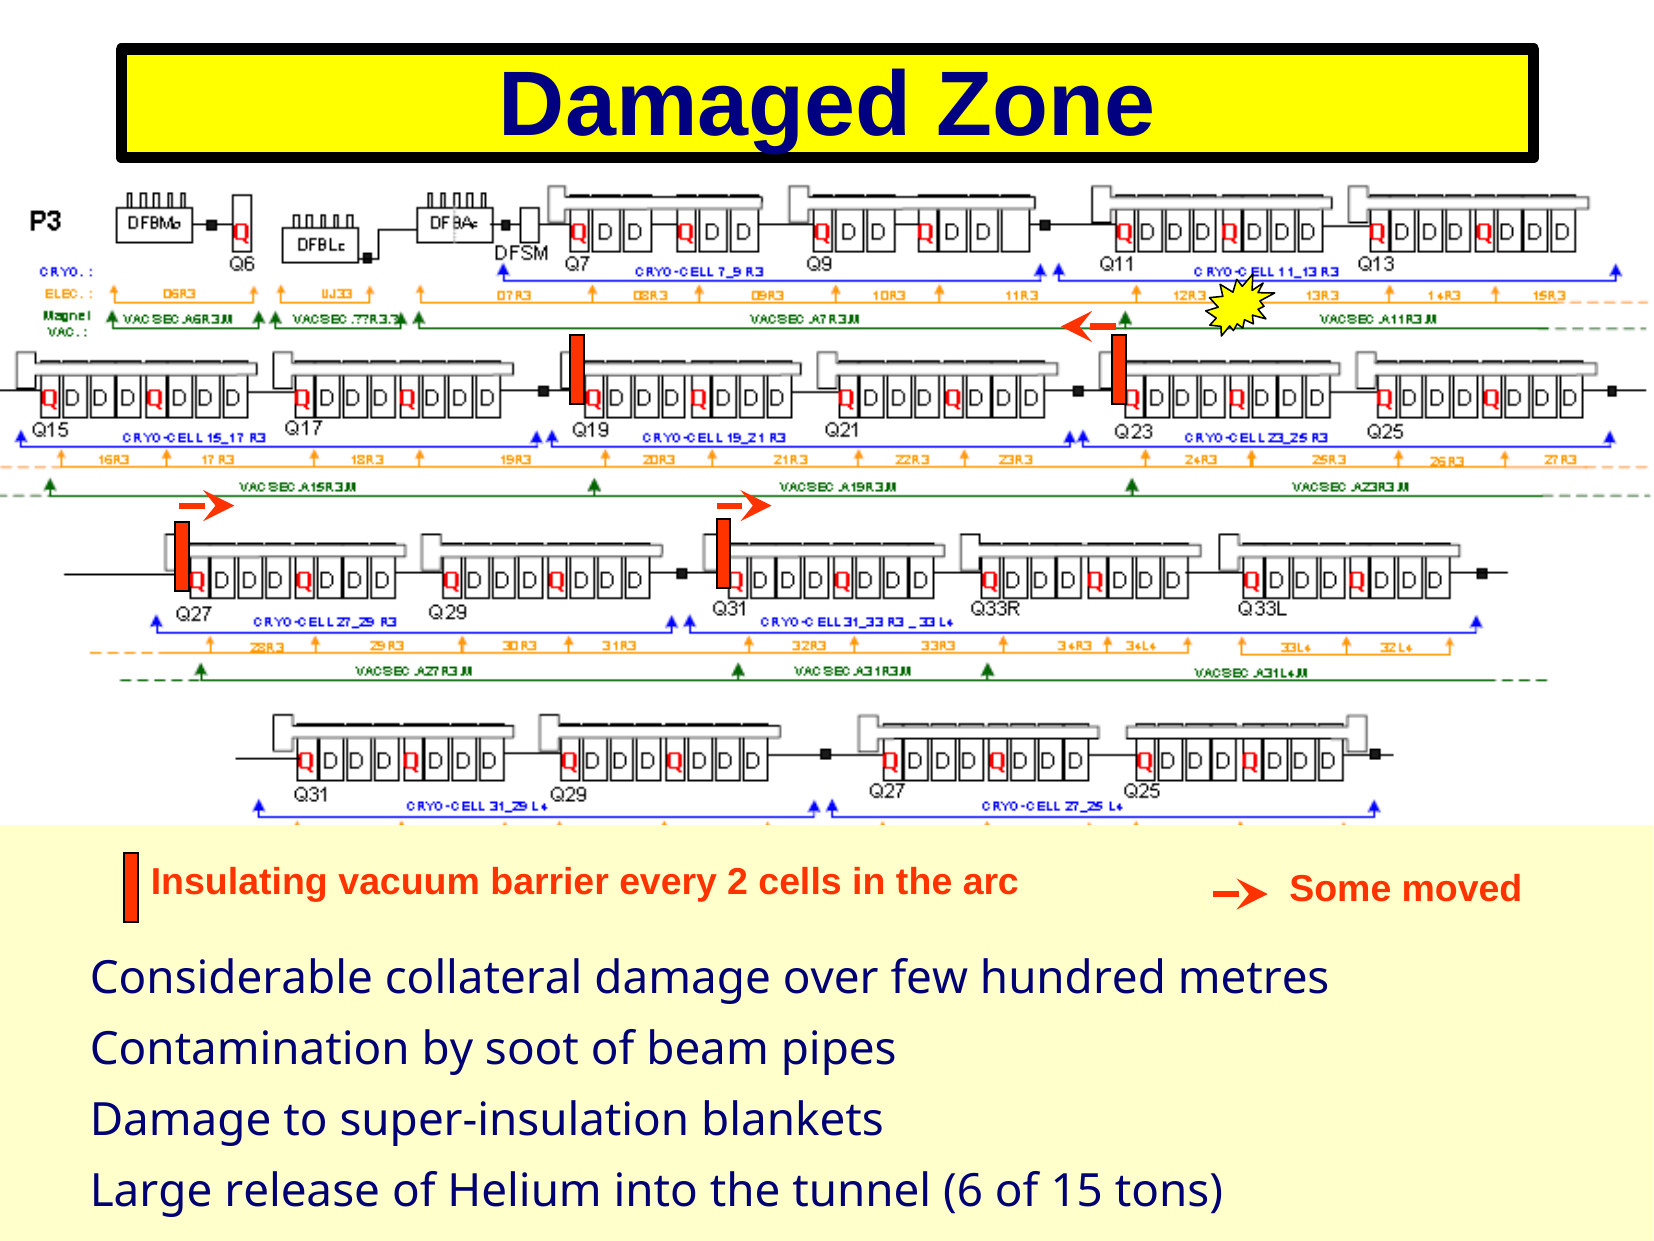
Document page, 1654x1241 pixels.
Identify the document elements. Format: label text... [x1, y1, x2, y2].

text_box [570, 335, 584, 404]
text_box [1205, 273, 1275, 337]
text_box Some moved [1274, 859, 1592, 918]
title Damaged Zone [121, 49, 1534, 158]
text_box [716, 519, 731, 589]
text_box [1112, 335, 1127, 404]
text_box [124, 852, 138, 922]
text_box Insulating vacuum barrier every 2 cells in the arc [136, 852, 1392, 911]
text_box [175, 521, 189, 591]
text_box Considerable collateral damage over few hundred metres Contamination by soot of beam pipes Damage to super-insulation blankets Large release of Helium into the tunnel (6 of 15 tons) [0, 825, 1654, 1241]
picture [0, 160, 1654, 825]
